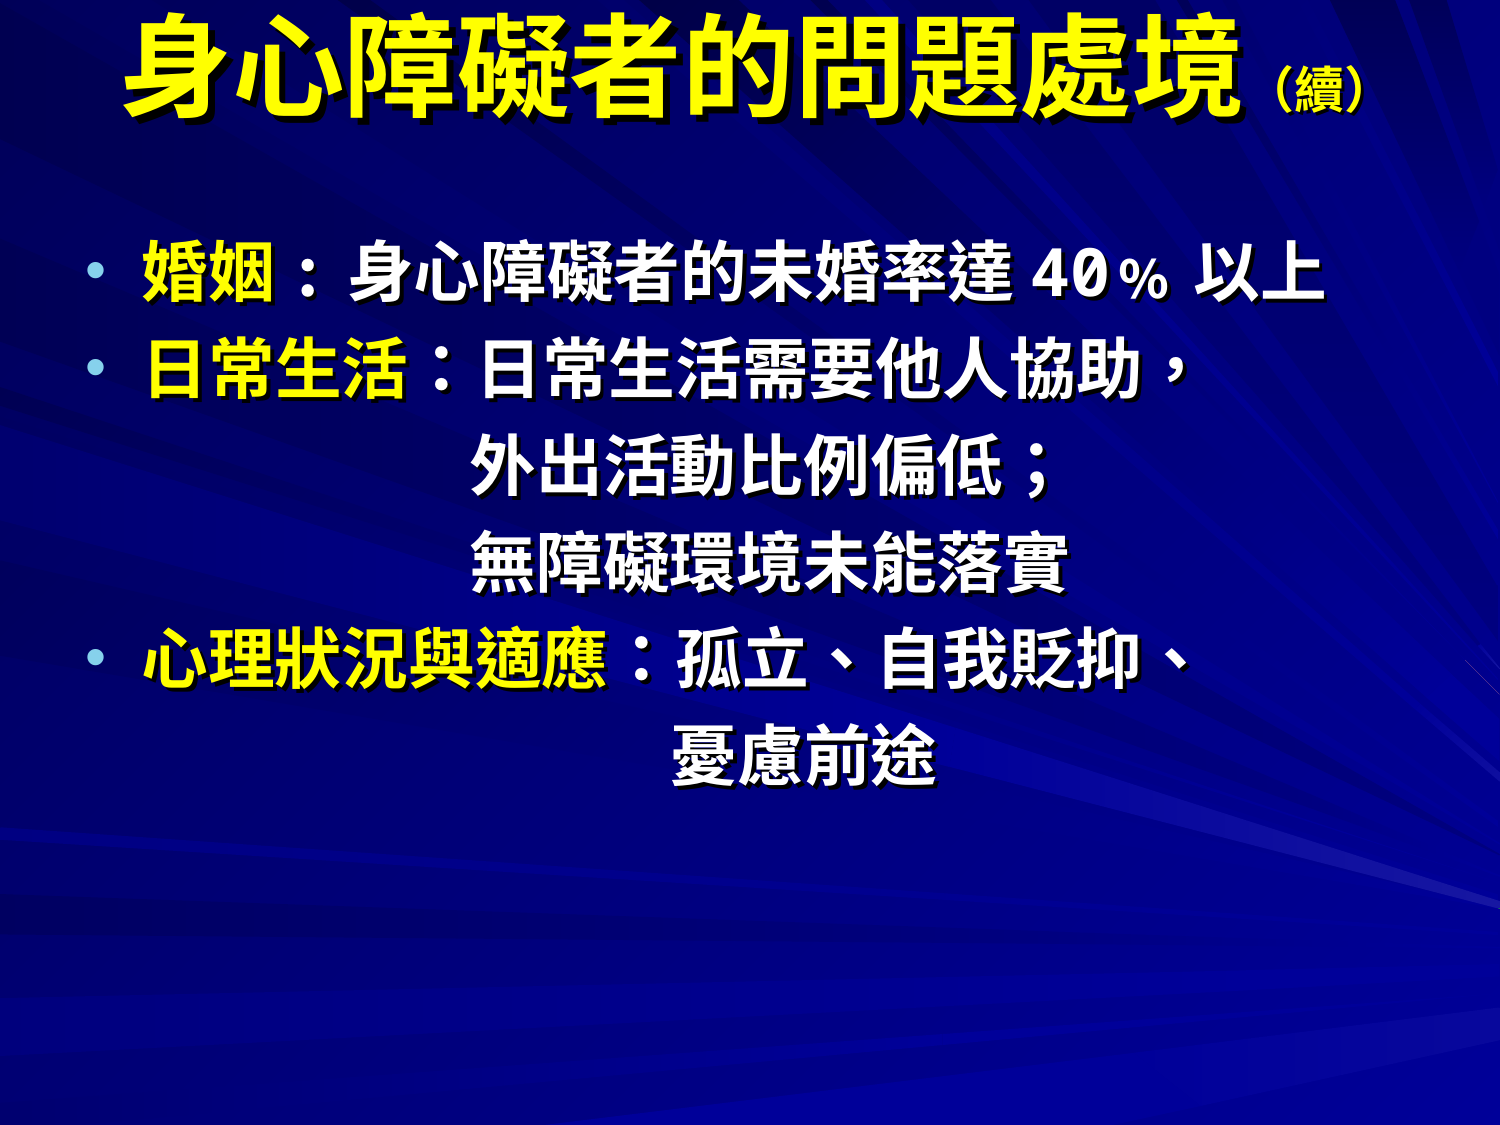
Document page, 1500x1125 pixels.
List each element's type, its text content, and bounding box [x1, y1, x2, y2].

title 身心障礙者的問題處境（續） [82, 0, 1433, 188]
list 婚姻:身心障礙者的未婚率達40﹪以上 日常生活：日常生活需要他人協助， 外出活動比例偏低； 無障礙環境未能落實 心理狀況與適應：孤立、自我貶抑、 憂慮前途 [70, 222, 1472, 1076]
